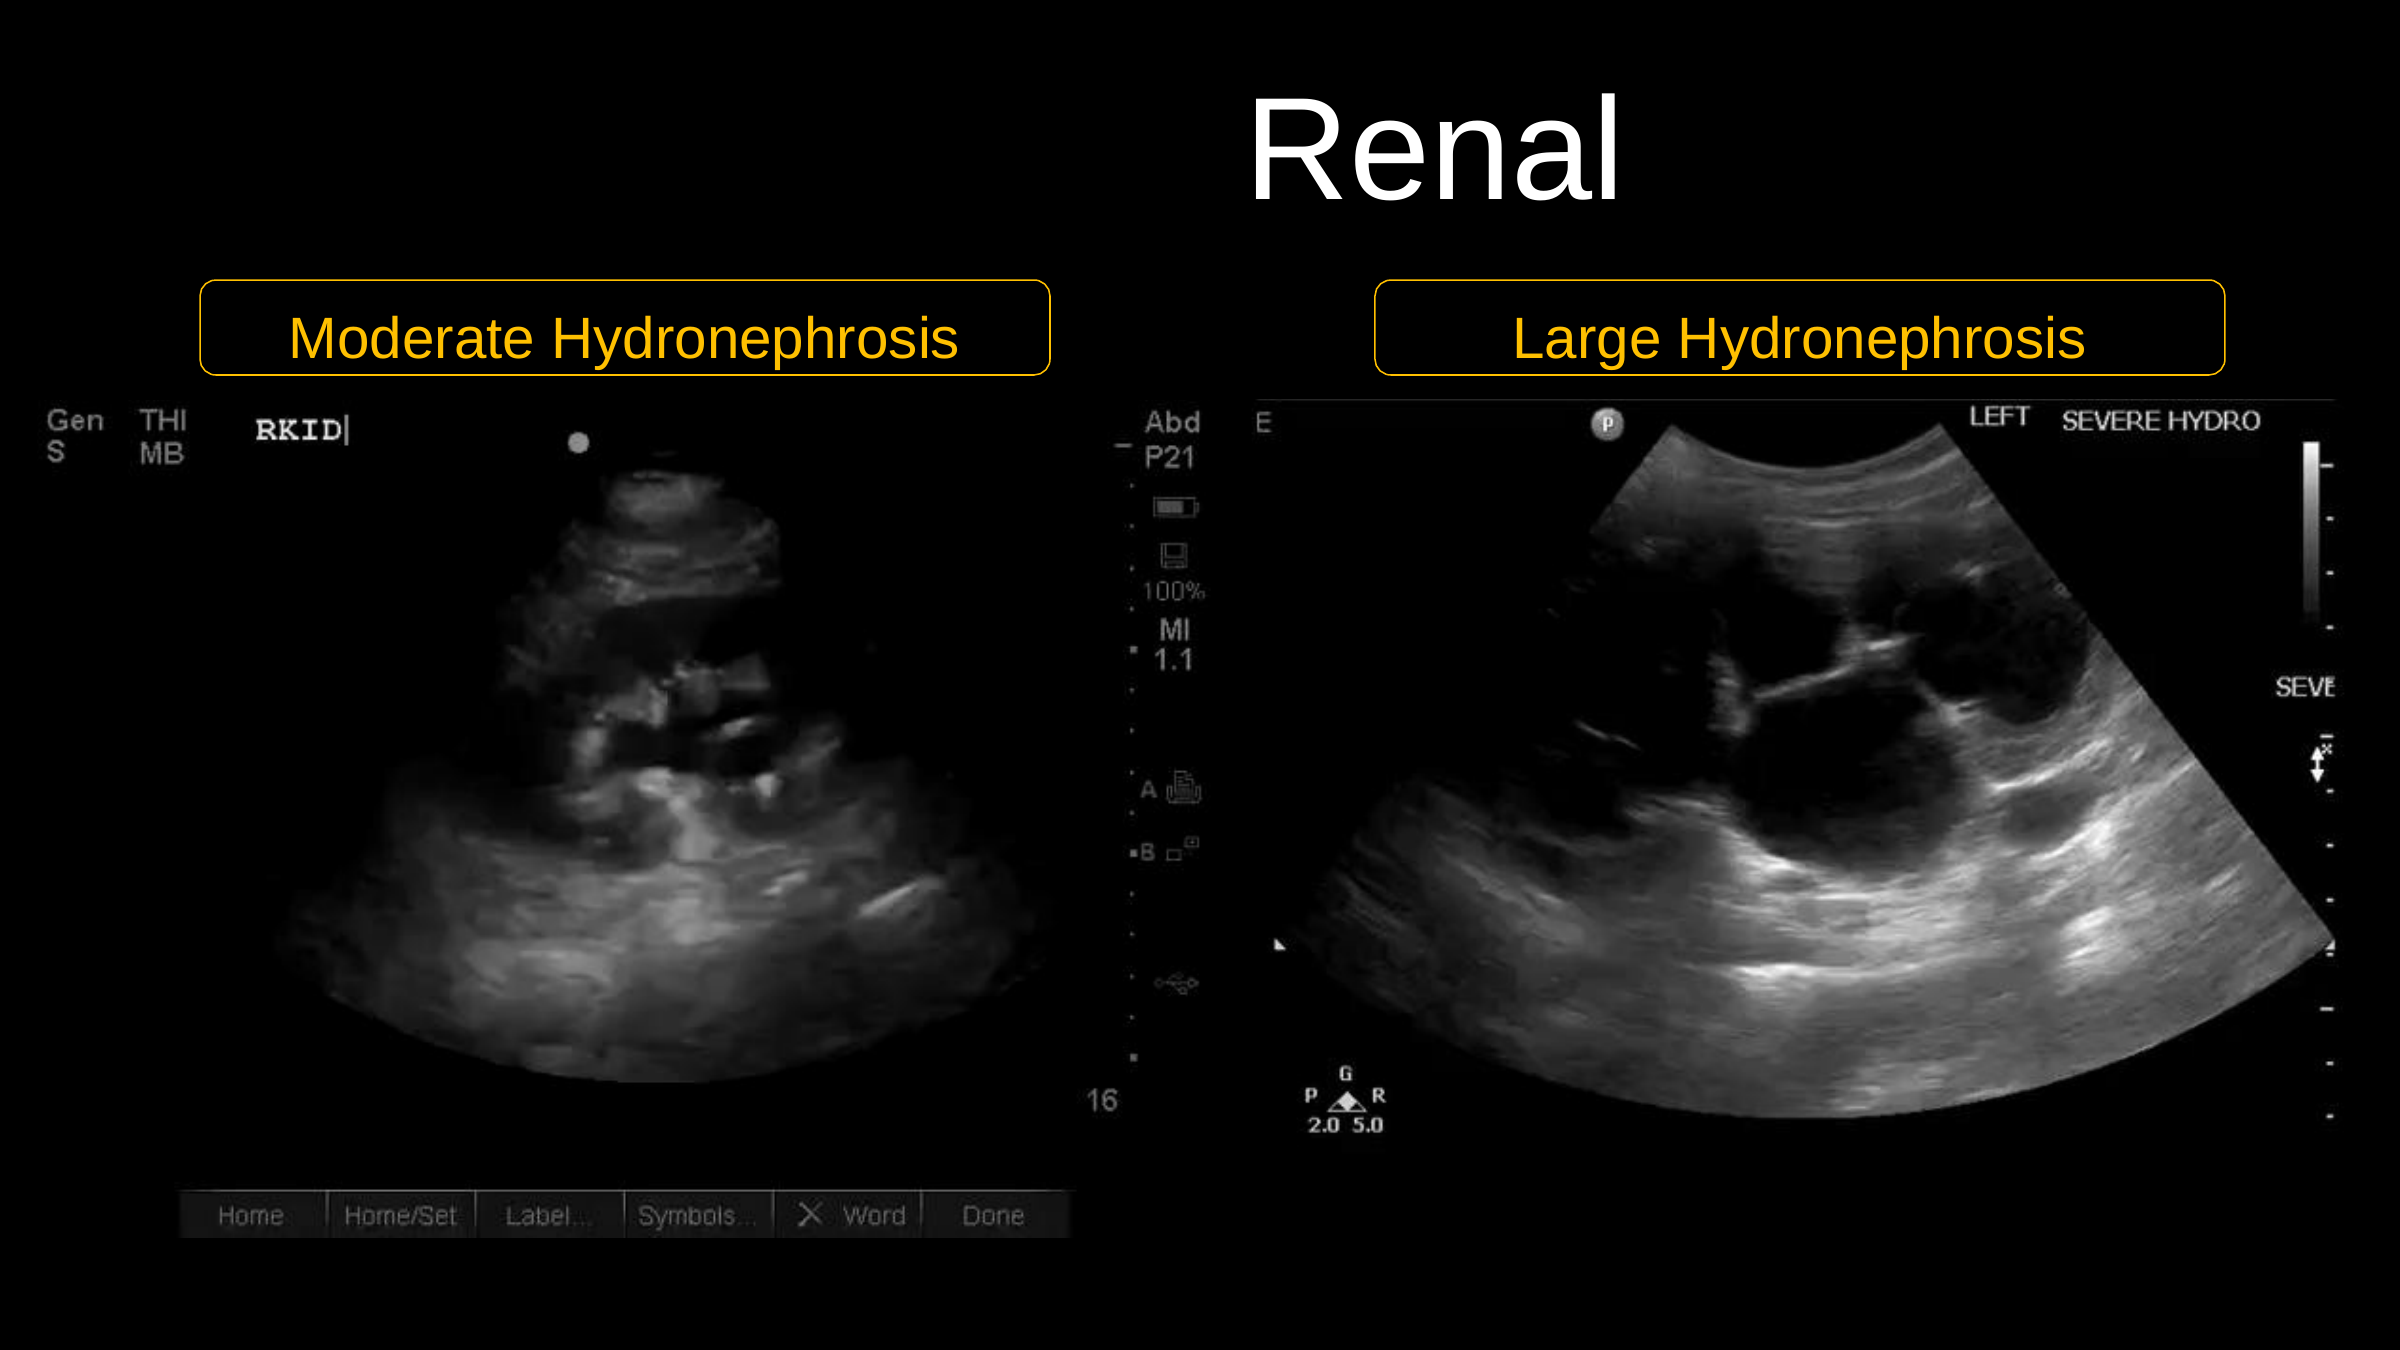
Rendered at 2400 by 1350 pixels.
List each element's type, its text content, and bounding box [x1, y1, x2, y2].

text_box Large Hydronephrosis [1510, 299, 2090, 370]
text_box Moderate Hydronephrosis [286, 299, 963, 370]
title Renal [120, 54, 2280, 280]
text_box [0, 0, 2400, 1350]
